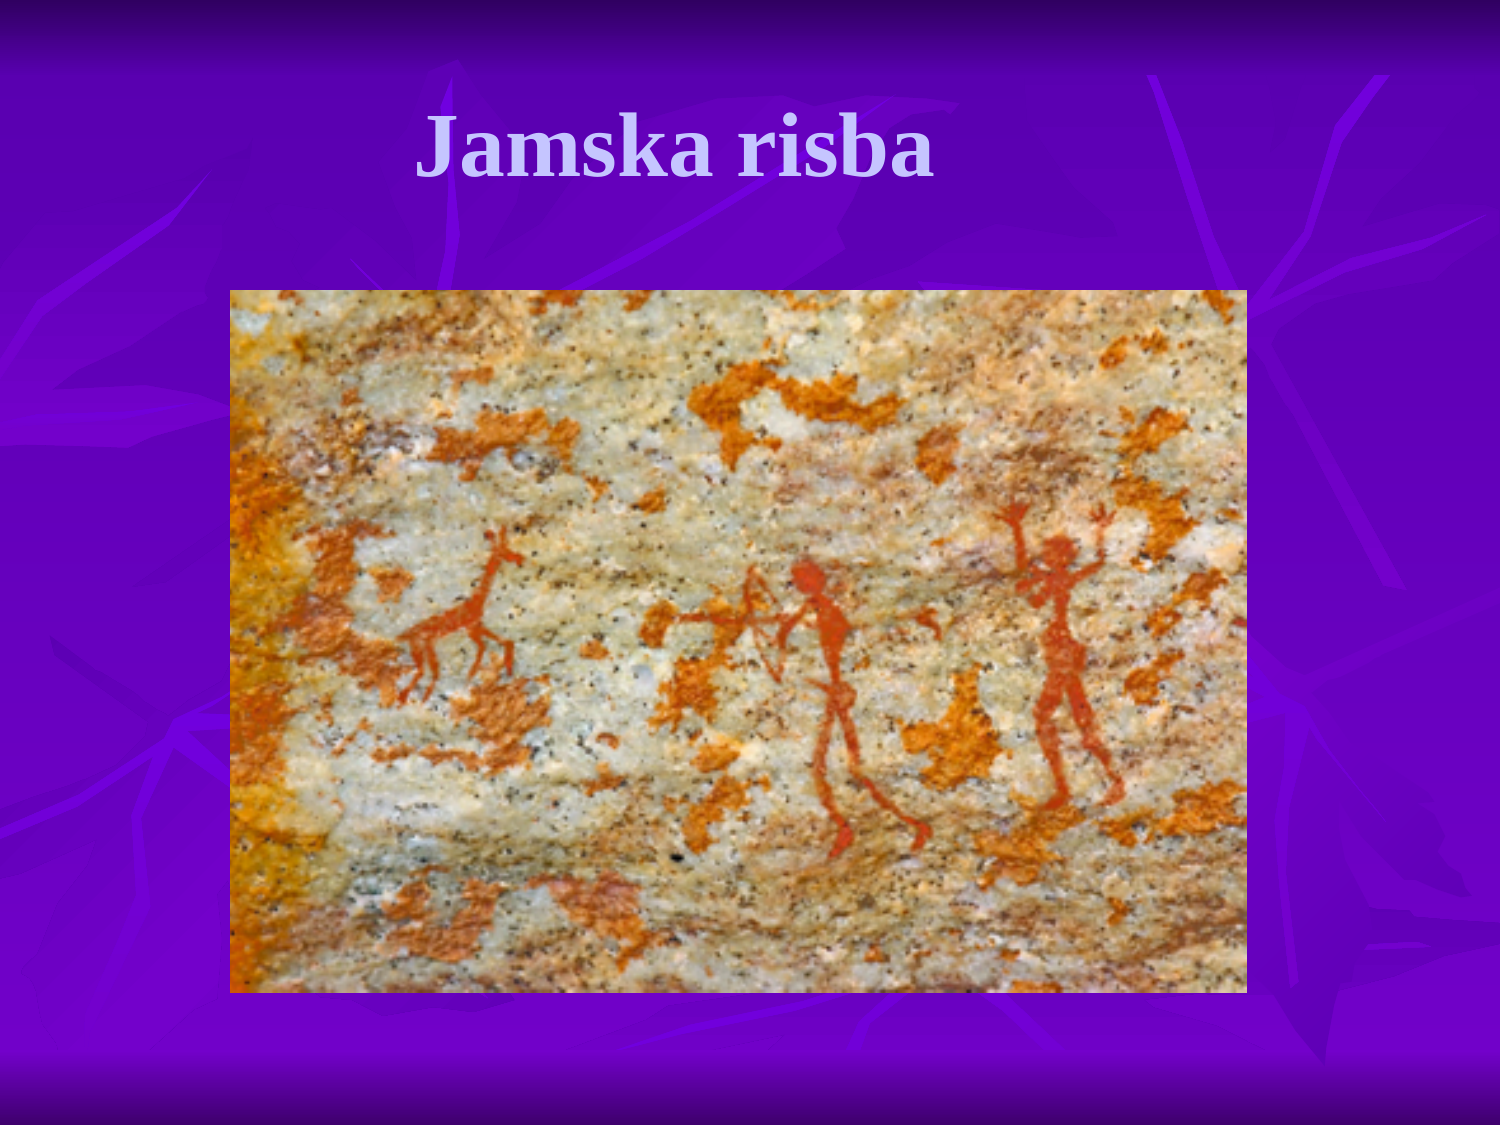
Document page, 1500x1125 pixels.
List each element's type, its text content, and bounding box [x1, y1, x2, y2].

title Jamska risba [0, 45, 1350, 234]
picture [230, 290, 1247, 993]
